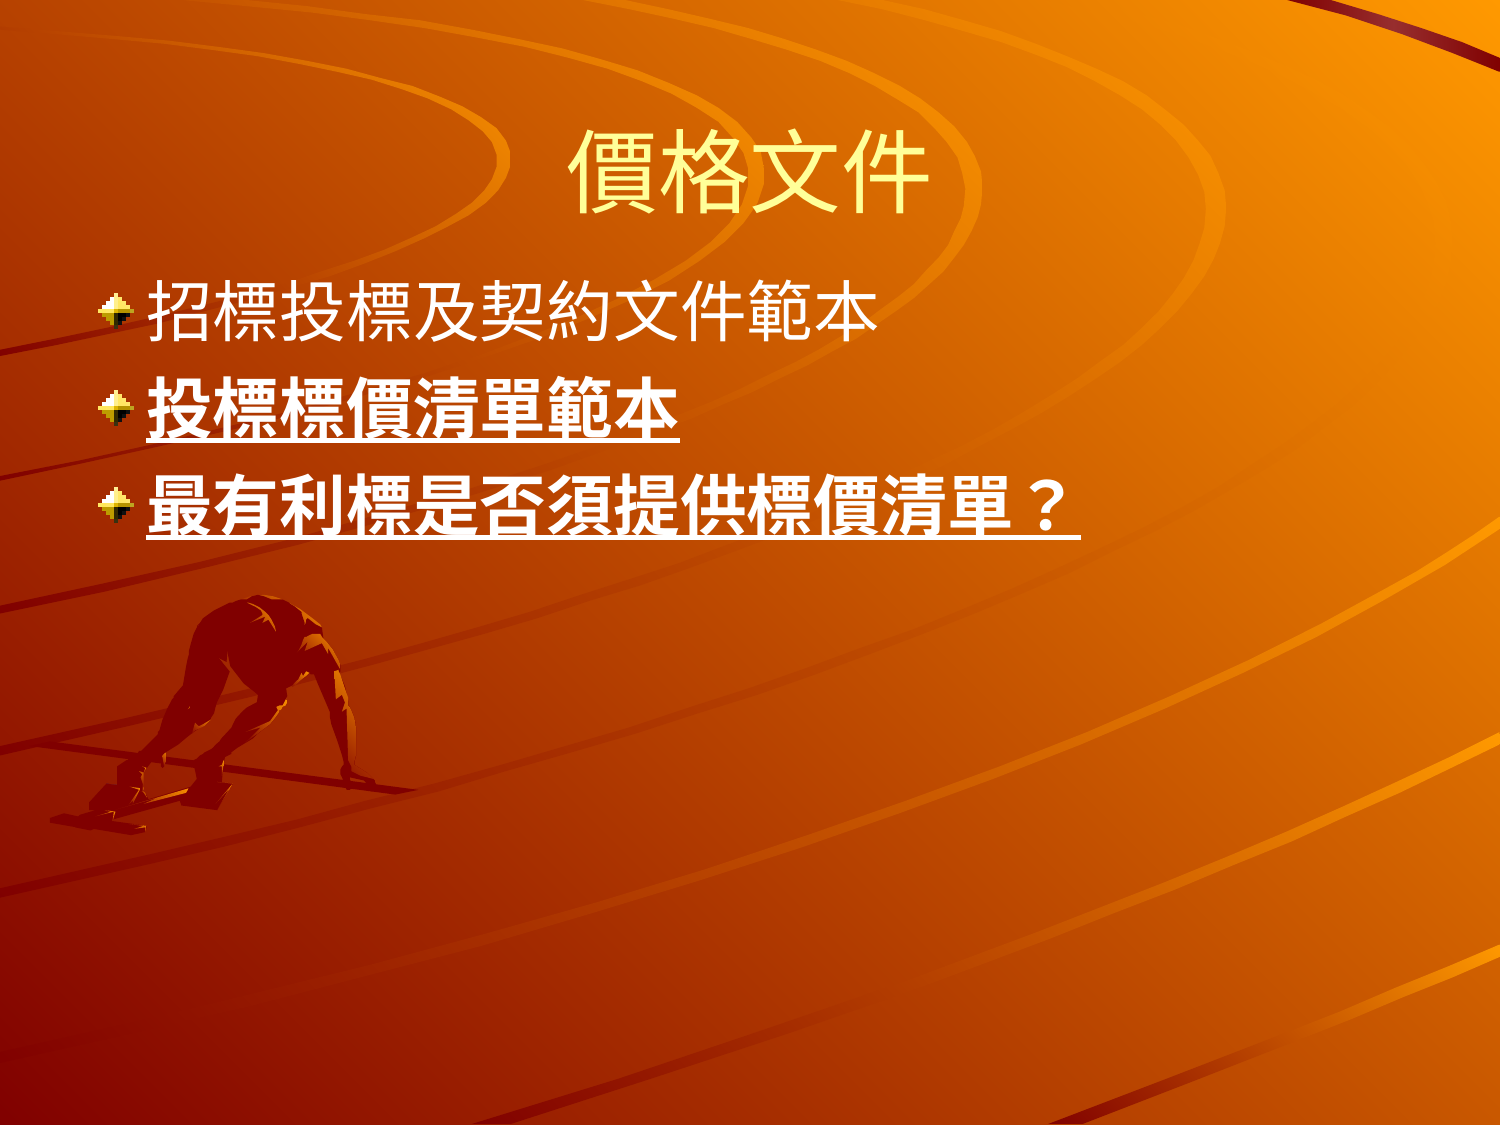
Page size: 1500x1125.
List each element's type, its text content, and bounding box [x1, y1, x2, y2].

list 招標投標及契約文件範本 投標標價清單範本 最有利標是否須提供標價清單？ [75, 262, 1426, 1006]
title 價格文件 [75, 25, 1426, 233]
